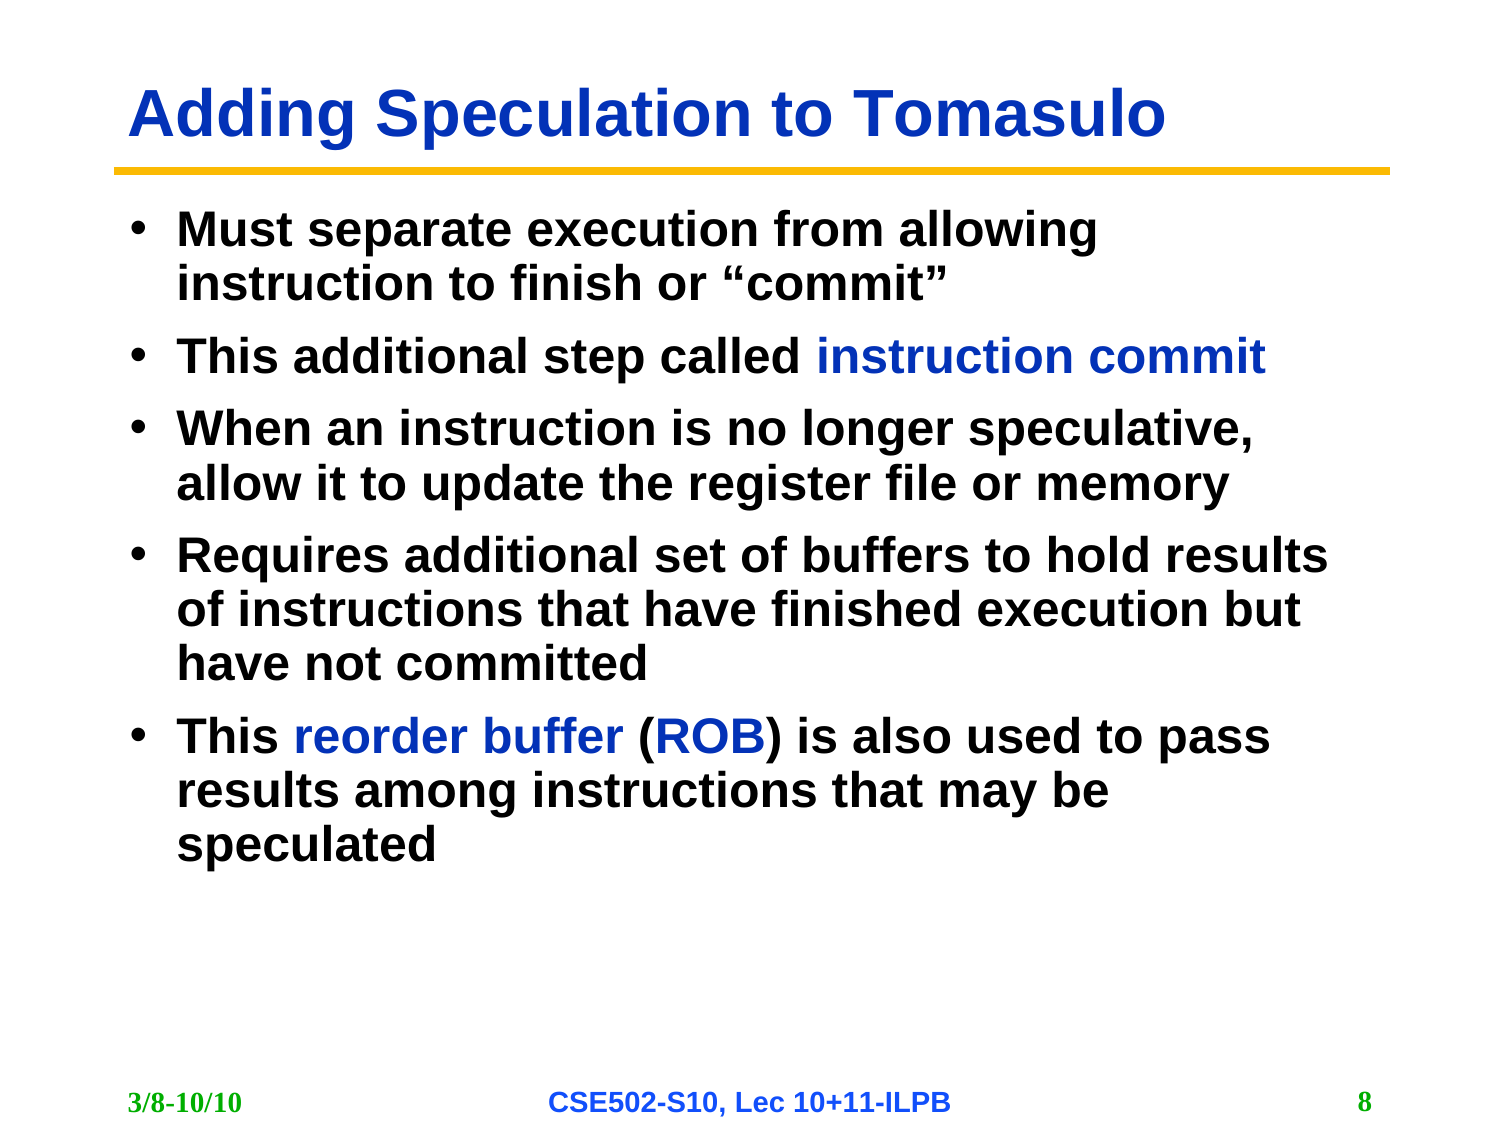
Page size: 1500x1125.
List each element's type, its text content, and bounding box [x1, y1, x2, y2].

text_box 3/8-10/10 [112, 1088, 426, 1113]
text_box CSE502-S10, Lec 10+11-ILPB [512, 1088, 988, 1113]
title Adding Speculation to Tomasulo [112, 54, 1309, 176]
text_box <number> [1074, 1087, 1388, 1113]
list Must separate execution from allowing instruction to finish or “commit” This additional step called instruction commit When an instruction is no longer speculative, allow it to update the register file or memory Requires additional set of buffers to hold results of instructions that have finished execution but have not committed This reorder buffer (ROB) is also used to pass results among instructions that may be speculated [114, 195, 1351, 1029]
